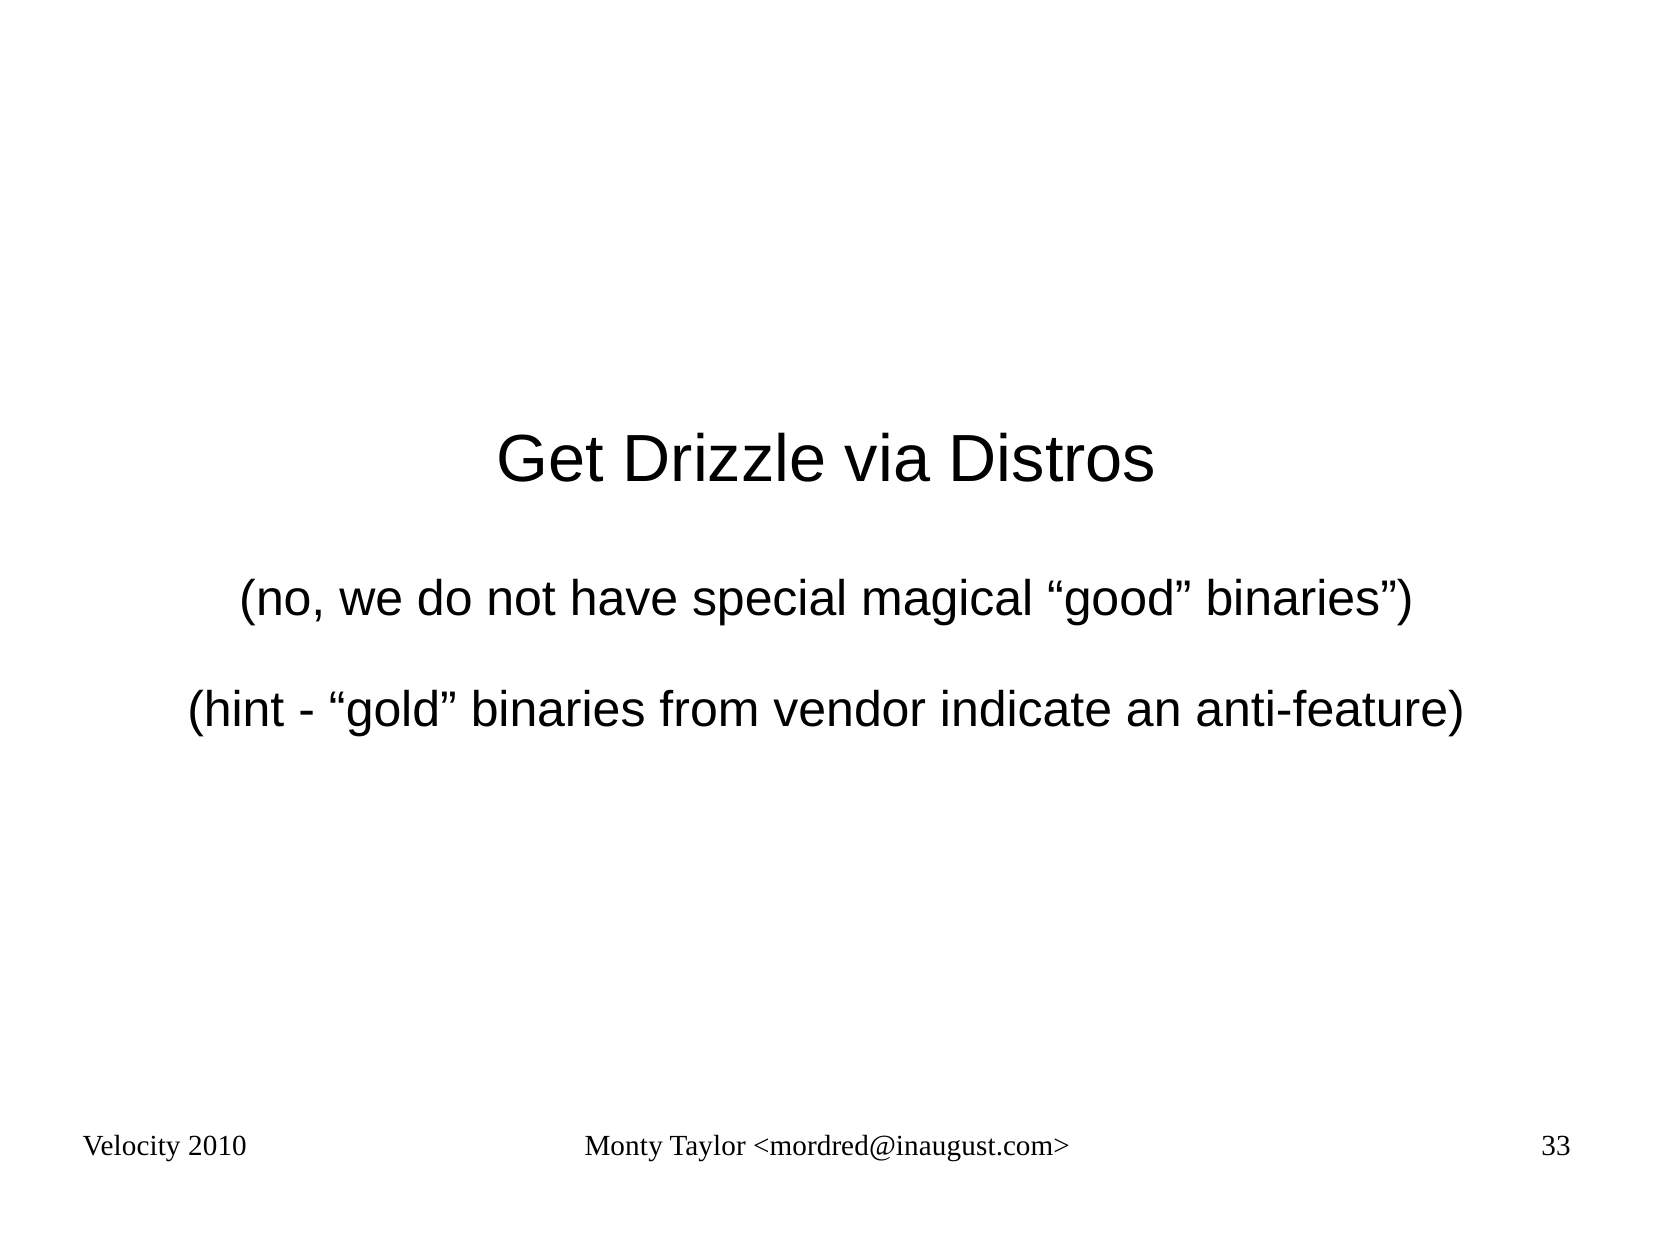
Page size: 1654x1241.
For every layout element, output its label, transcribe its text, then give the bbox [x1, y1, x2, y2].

subtitle Get Drizzle via Distros (no, we do not have special magical “good” binaries”) (hint - “gold” binaries from vendor indicate an anti-feature) [82, 56, 1571, 1102]
